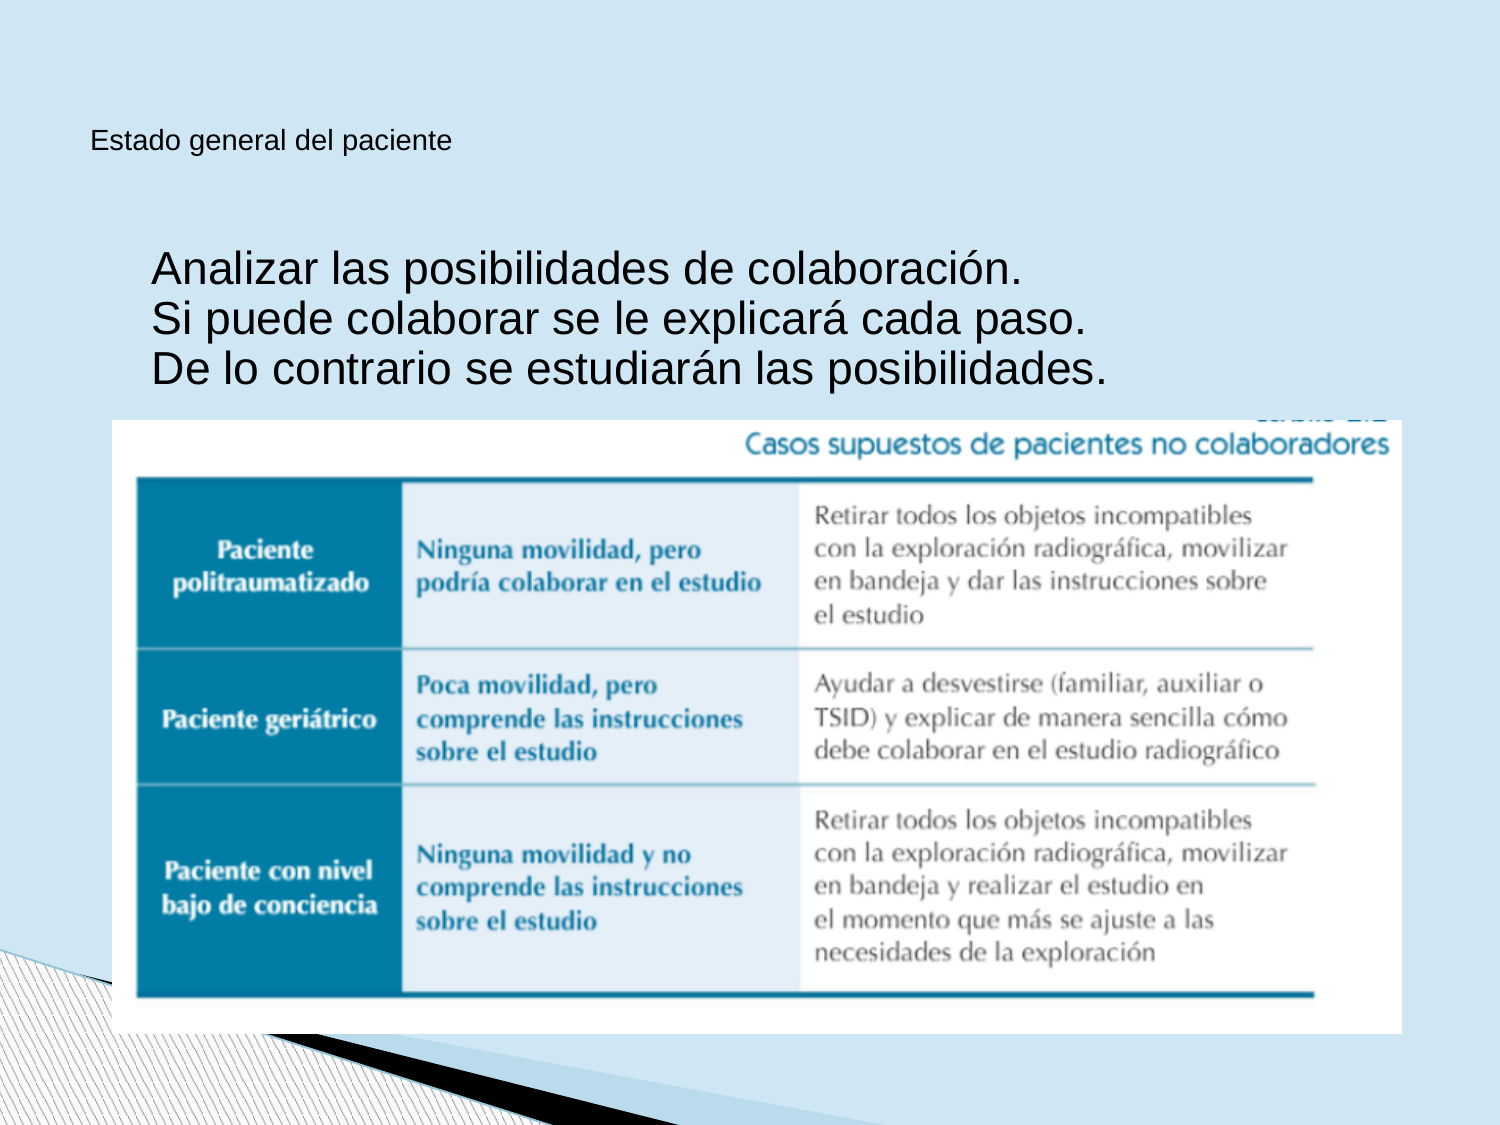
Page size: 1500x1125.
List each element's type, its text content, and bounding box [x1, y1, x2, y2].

title Estado general del paciente [75, 44, 1425, 233]
list Analizar las posibilidades de colaboración. Si puede colaborar se le explicará cada paso. De lo contrario se estudiarán las posibilidades. [76, 236, 1425, 409]
picture [0, 420, 1402, 1125]
